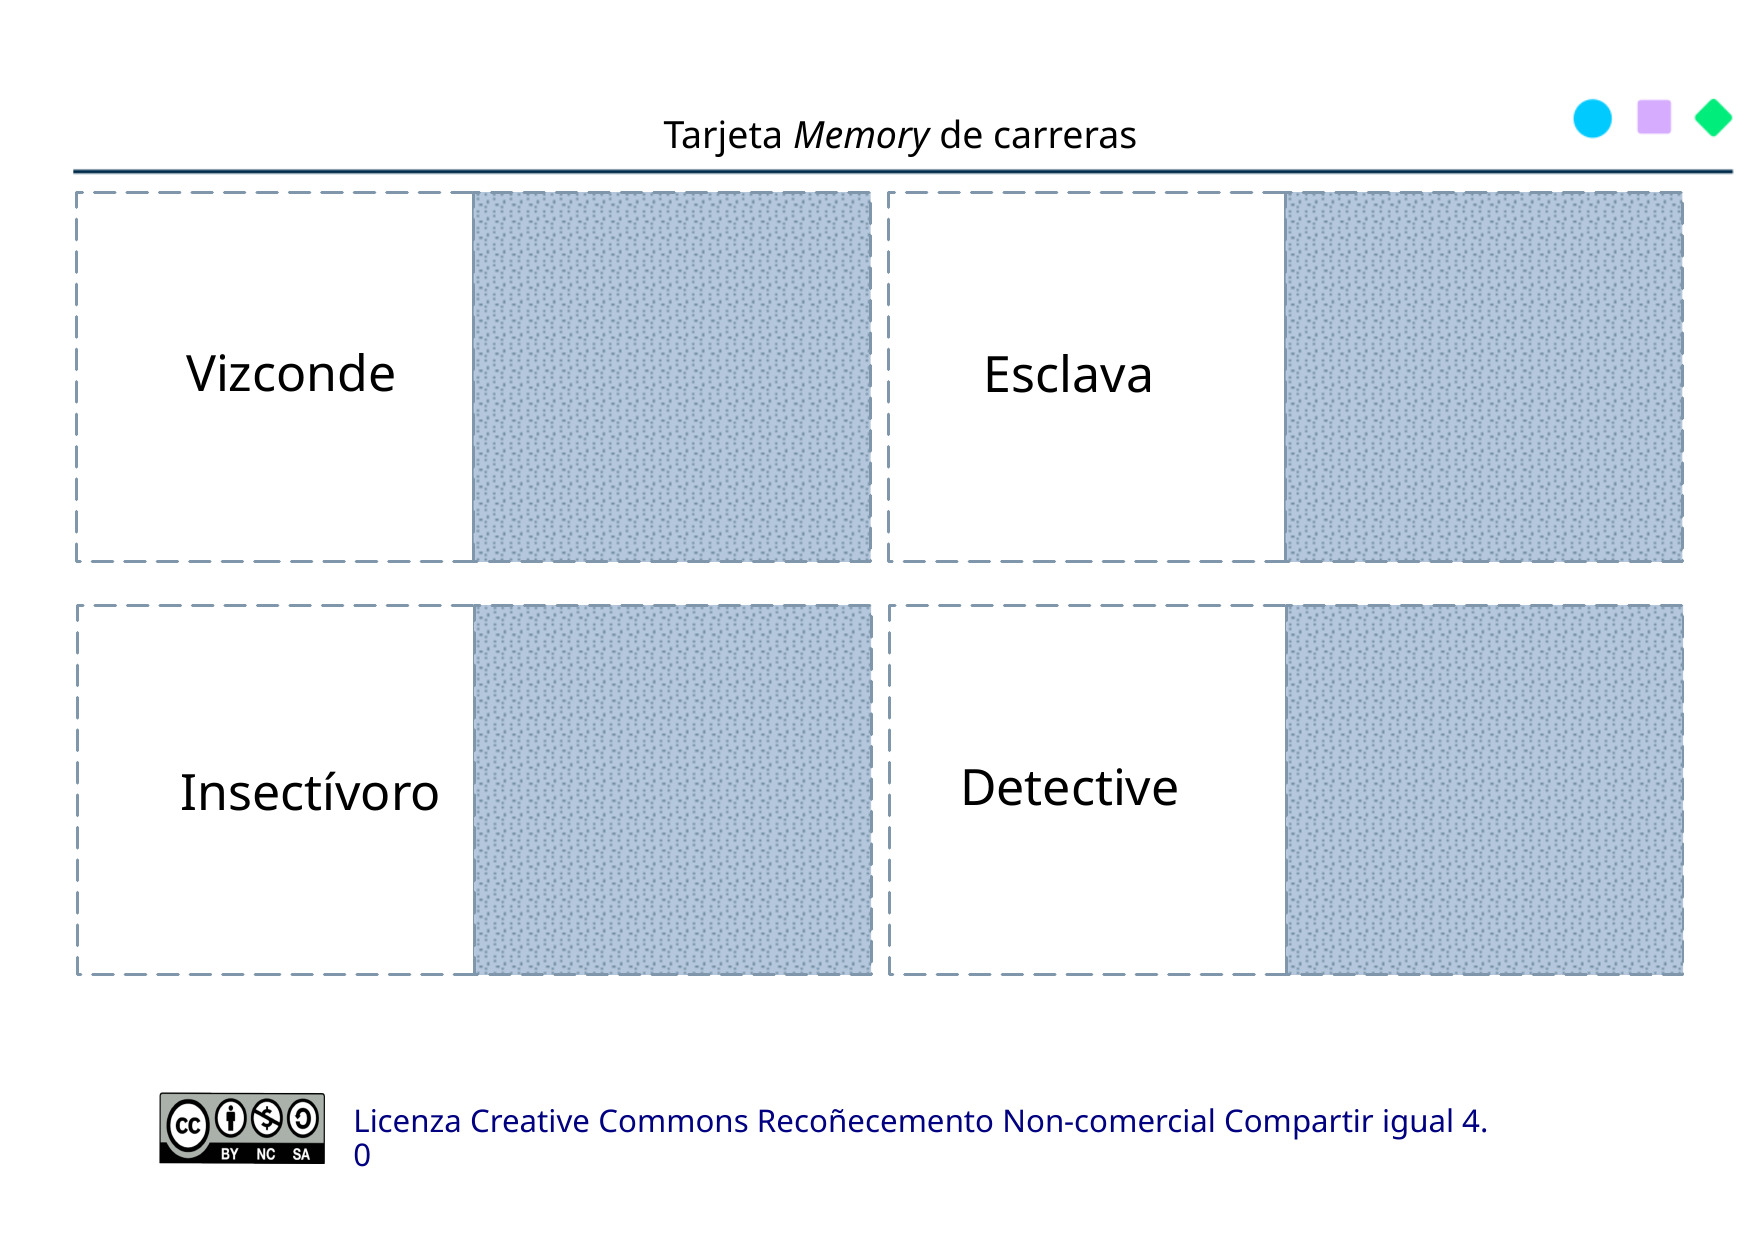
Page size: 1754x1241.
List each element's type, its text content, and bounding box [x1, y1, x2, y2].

text_box Esclava [969, 331, 1174, 414]
text_box Licenza Creative Commons Recoñecemento Non-comercial Compartir igual 4.0 [338, 1072, 1506, 1170]
picture [59, 70, 1743, 197]
text_box Vizconde [171, 330, 407, 422]
text_box [1286, 605, 1684, 975]
text_box [474, 605, 872, 975]
text_box Detective [945, 744, 1184, 827]
text_box [473, 192, 871, 562]
picture [159, 1092, 325, 1164]
text_box Insectívoro [165, 750, 443, 841]
text_box [1285, 192, 1683, 562]
